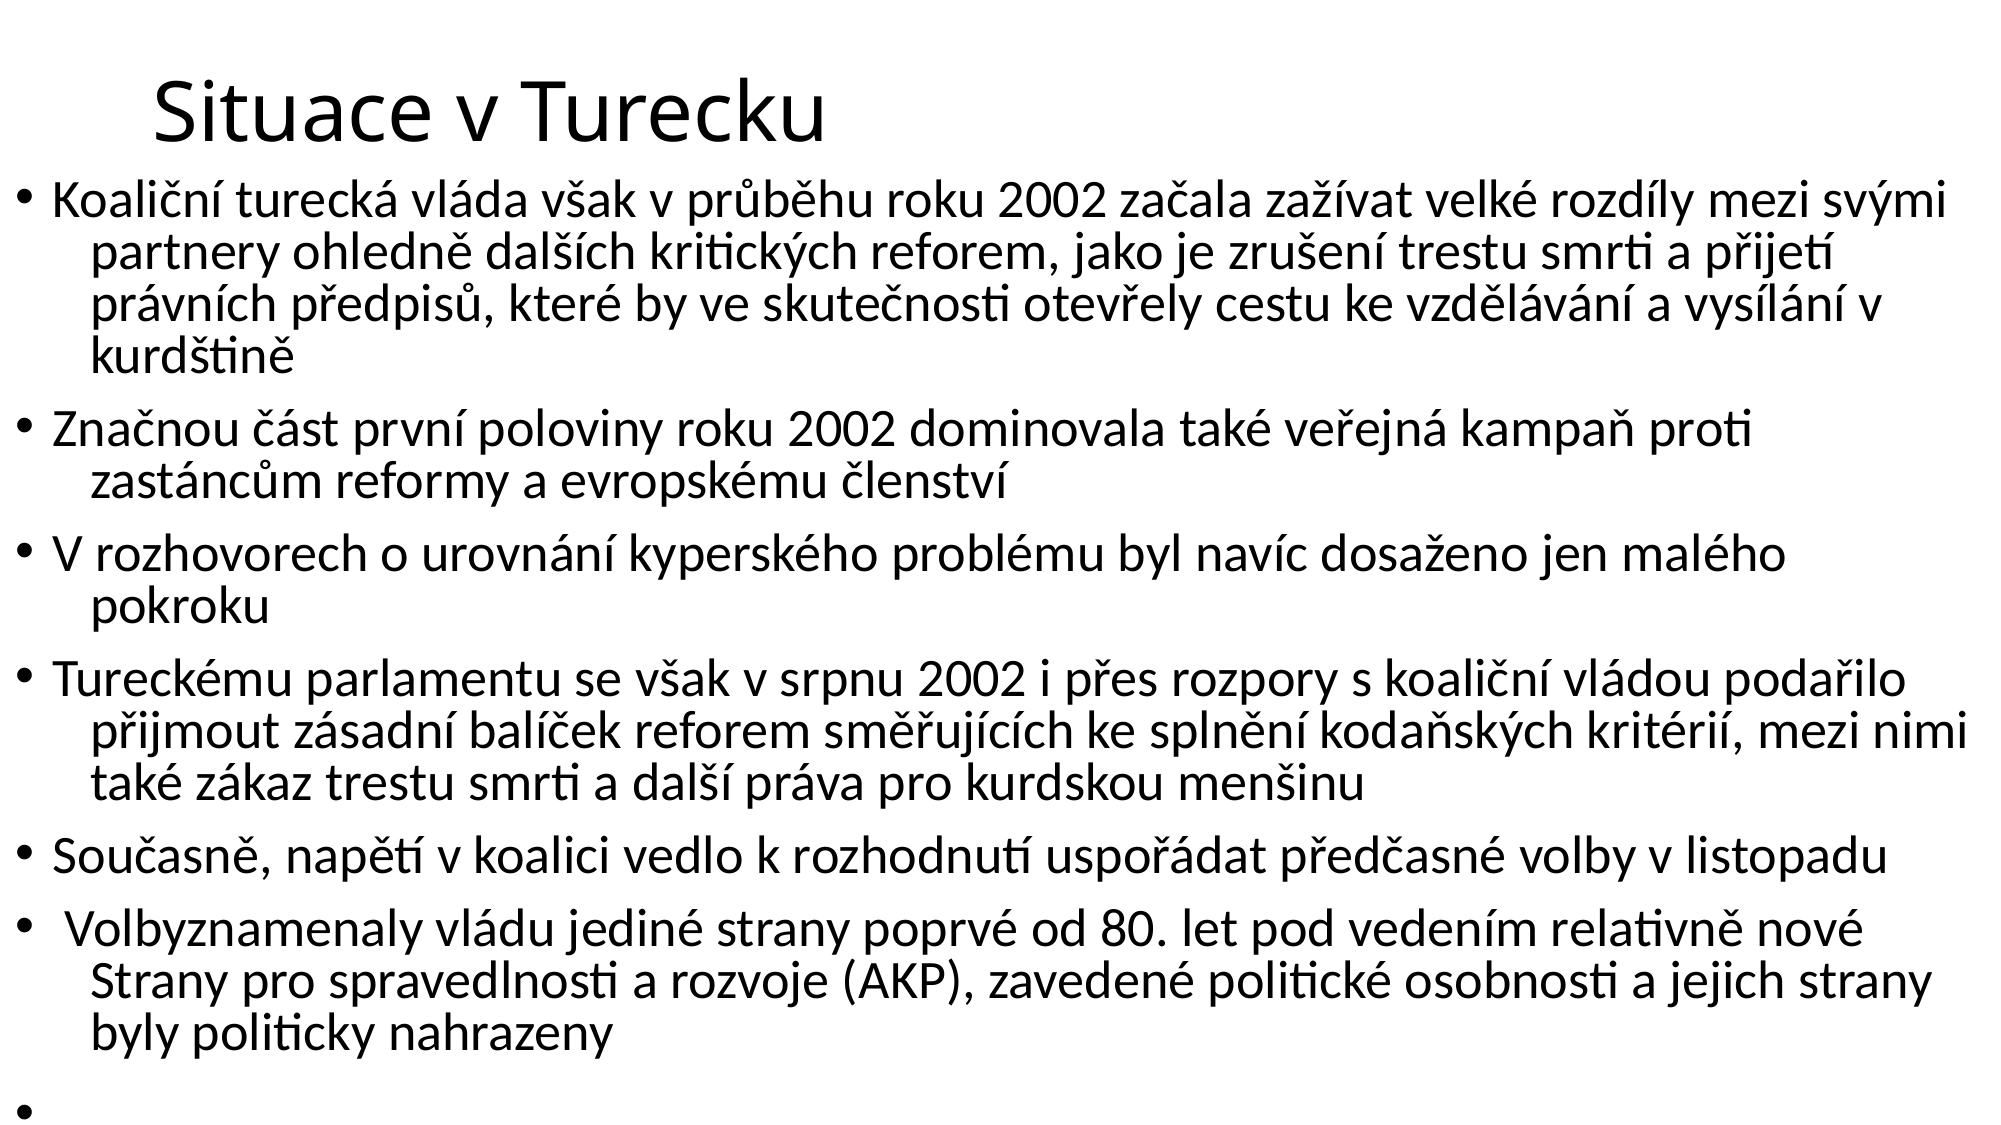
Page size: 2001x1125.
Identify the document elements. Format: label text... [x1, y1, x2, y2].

list Koaliční turecká vláda však v průběhu roku 2002 začala zažívat velké rozdíly mezi svými partnery ohledně dalších kritických reforem, jako je zrušení trestu smrti a přijetí právních předpisů, které by ve skutečnosti otevřely cestu ke vzdělávání a vysílání v kurdštině Značnou část první poloviny roku 2002 dominovala také veřejná kampaň proti zastáncům reformy a evropskému členství V rozhovorech o urovnání kyperského problému byl navíc dosaženo jen malého pokroku Tureckému parlamentu se však v srpnu 2002 i přes rozpory s koaliční vládou podařilo přijmout zásadní balíček reforem směřujících ke splnění kodaňských kritérií, mezi nimi také zákaz trestu smrti a další práva pro kurdskou menšinu Současně, napětí v koalici vedlo k rozhodnutí uspořádat předčasné volby v listopadu Volbyznamenaly vládu jediné strany poprvé od 80. let pod vedením relativně nové Strany pro spravedlnosti a rozvoje (AKP), zavedené politické osobnosti a jejich strany byly politicky nahrazeny [0, 168, 1990, 1125]
title Situace v Turecku [137, 59, 1863, 168]
